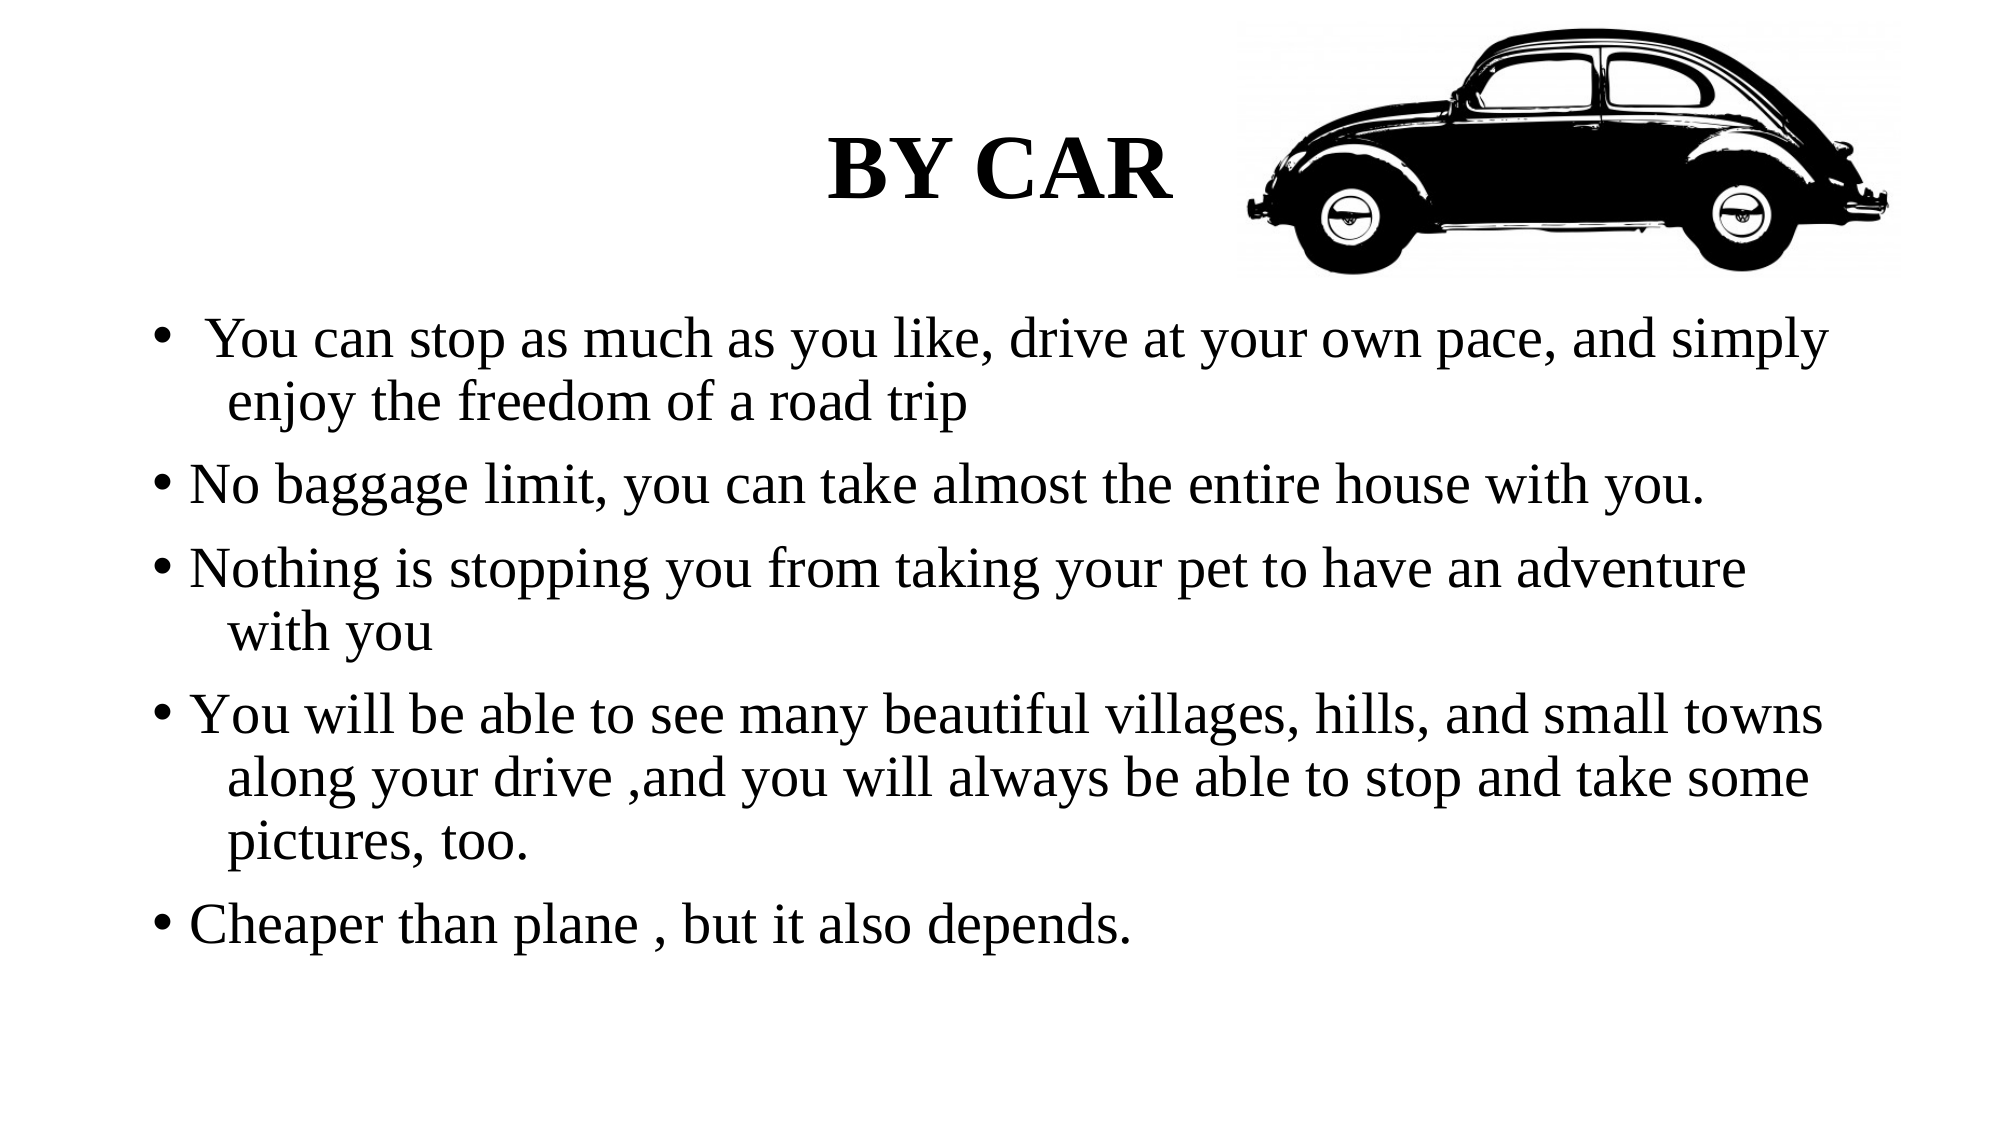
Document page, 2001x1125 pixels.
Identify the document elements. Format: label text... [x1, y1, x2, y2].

picture [1237, 19, 1903, 278]
list You can stop as much as you like, drive at your own pace, and simply enjoy the freedom of a road trip No baggage limit, you can take almost the entire house with you. Nothing is stopping you from taking your pet to have an adventure with you You will be able to see many beautiful villages, hills, and small towns along your drive ,and you will always be able to stop and take some pictures, too. Cheaper than plane , but it also depends. [137, 299, 1863, 1014]
title BY CAR [137, 59, 1237, 278]
